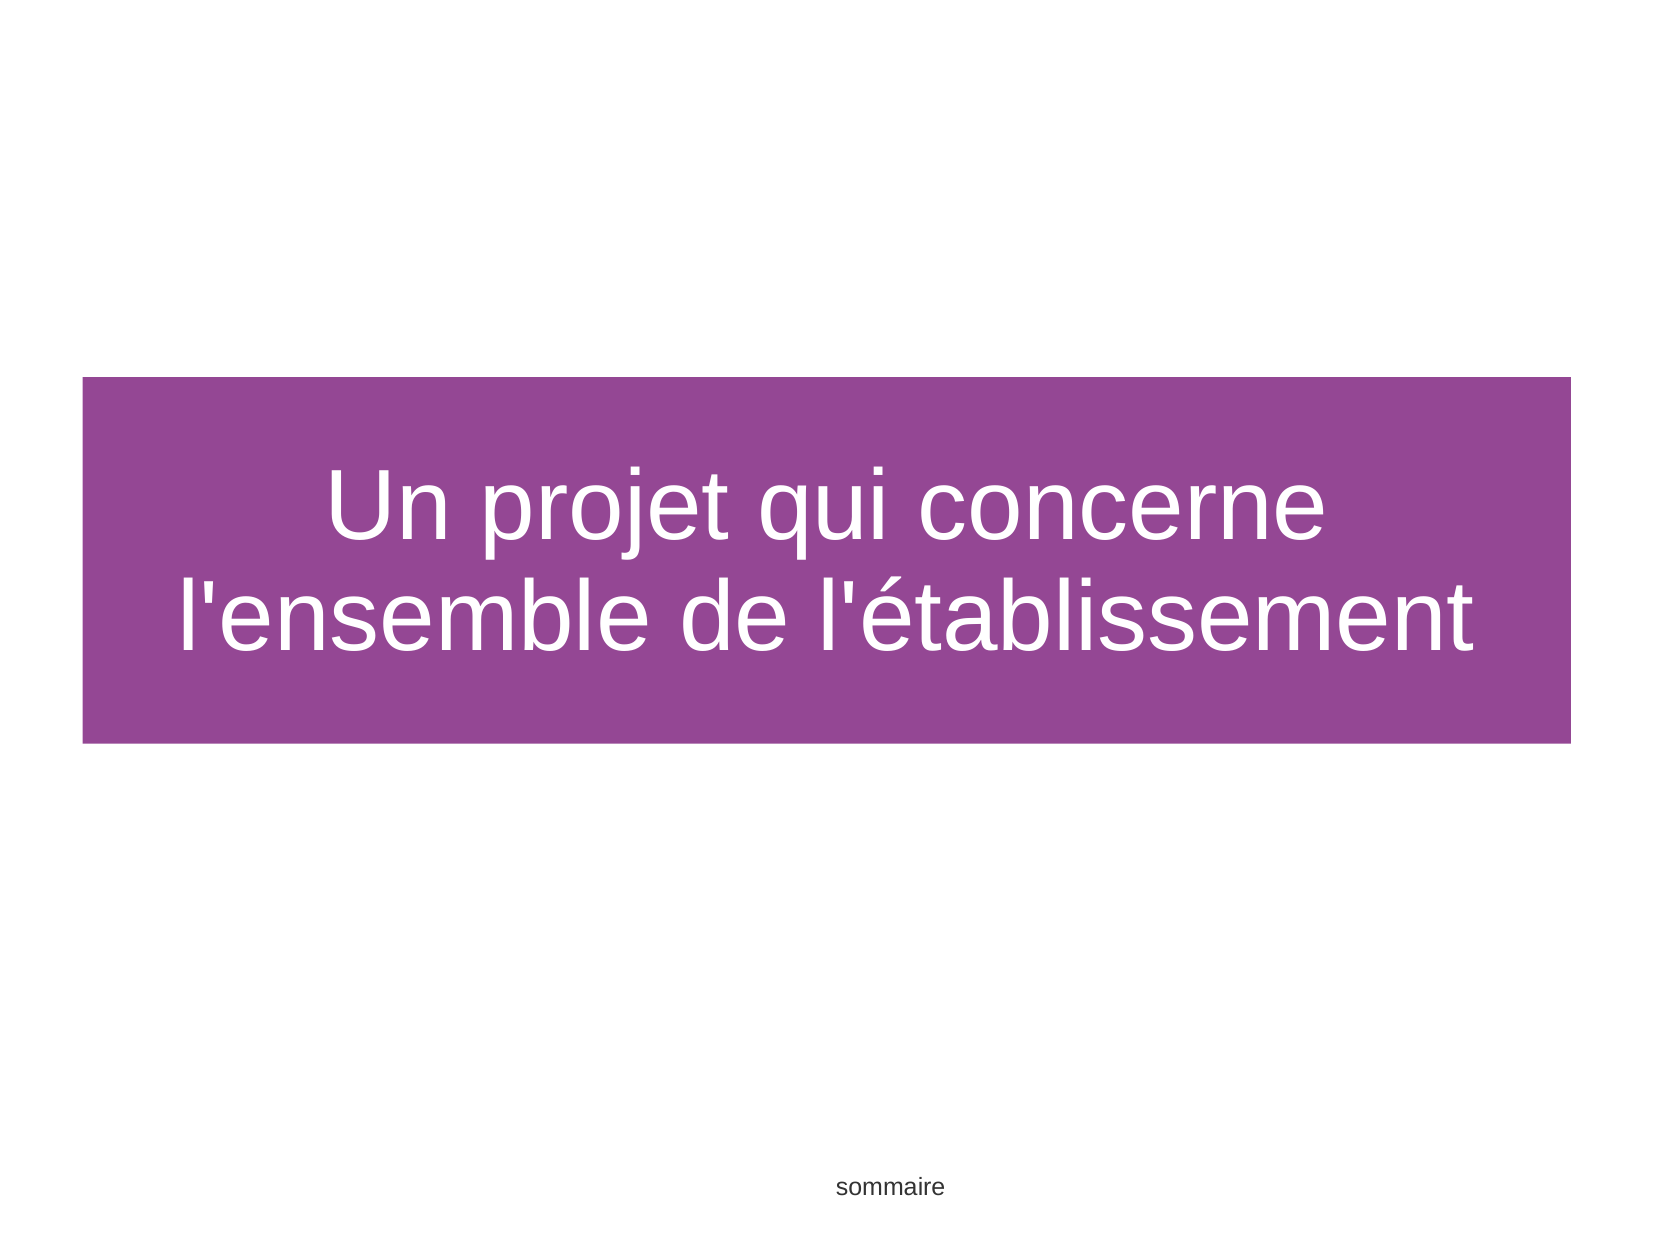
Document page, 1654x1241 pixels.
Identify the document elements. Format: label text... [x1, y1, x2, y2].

text_box sommaire [739, 1165, 1042, 1209]
subtitle Un projet qui concerne l'ensemble de l'établissement [82, 377, 1571, 744]
